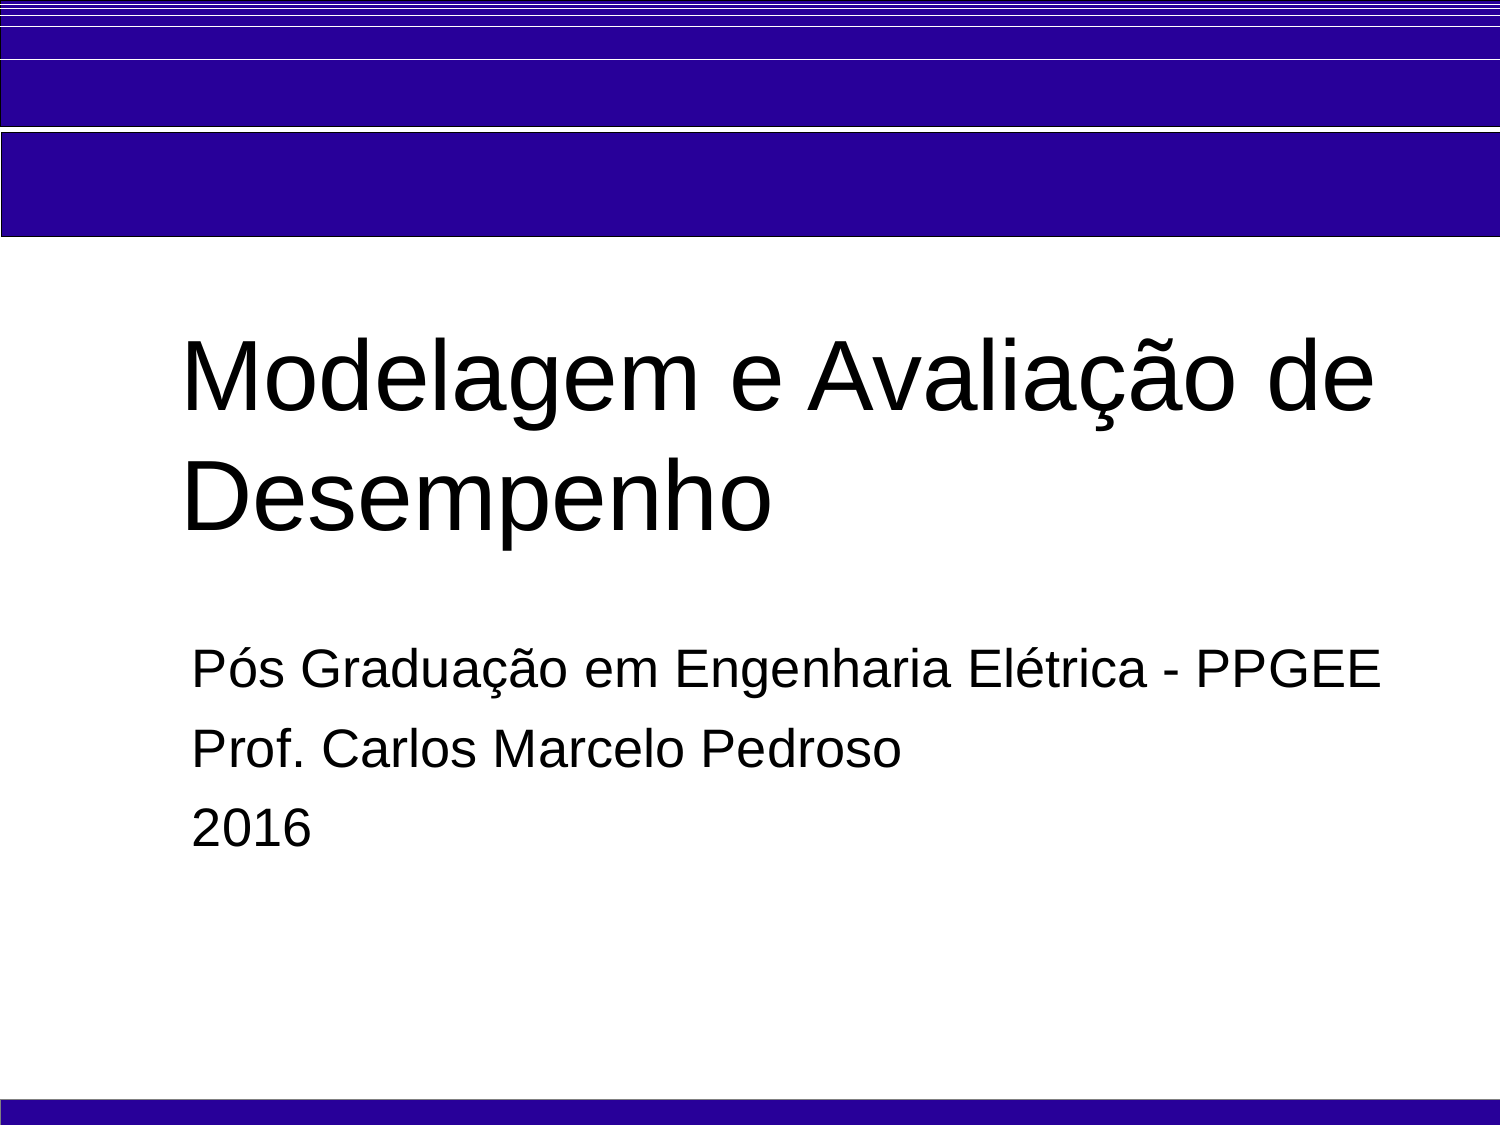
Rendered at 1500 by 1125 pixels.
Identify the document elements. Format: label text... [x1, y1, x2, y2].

title Modelagem e Avaliação de Desempenho [165, 295, 1428, 558]
subtitle Pós Graduação em Engenharia Elétrica - PPGEE Prof. Carlos Marcelo Pedroso 2016 [177, 625, 1440, 966]
